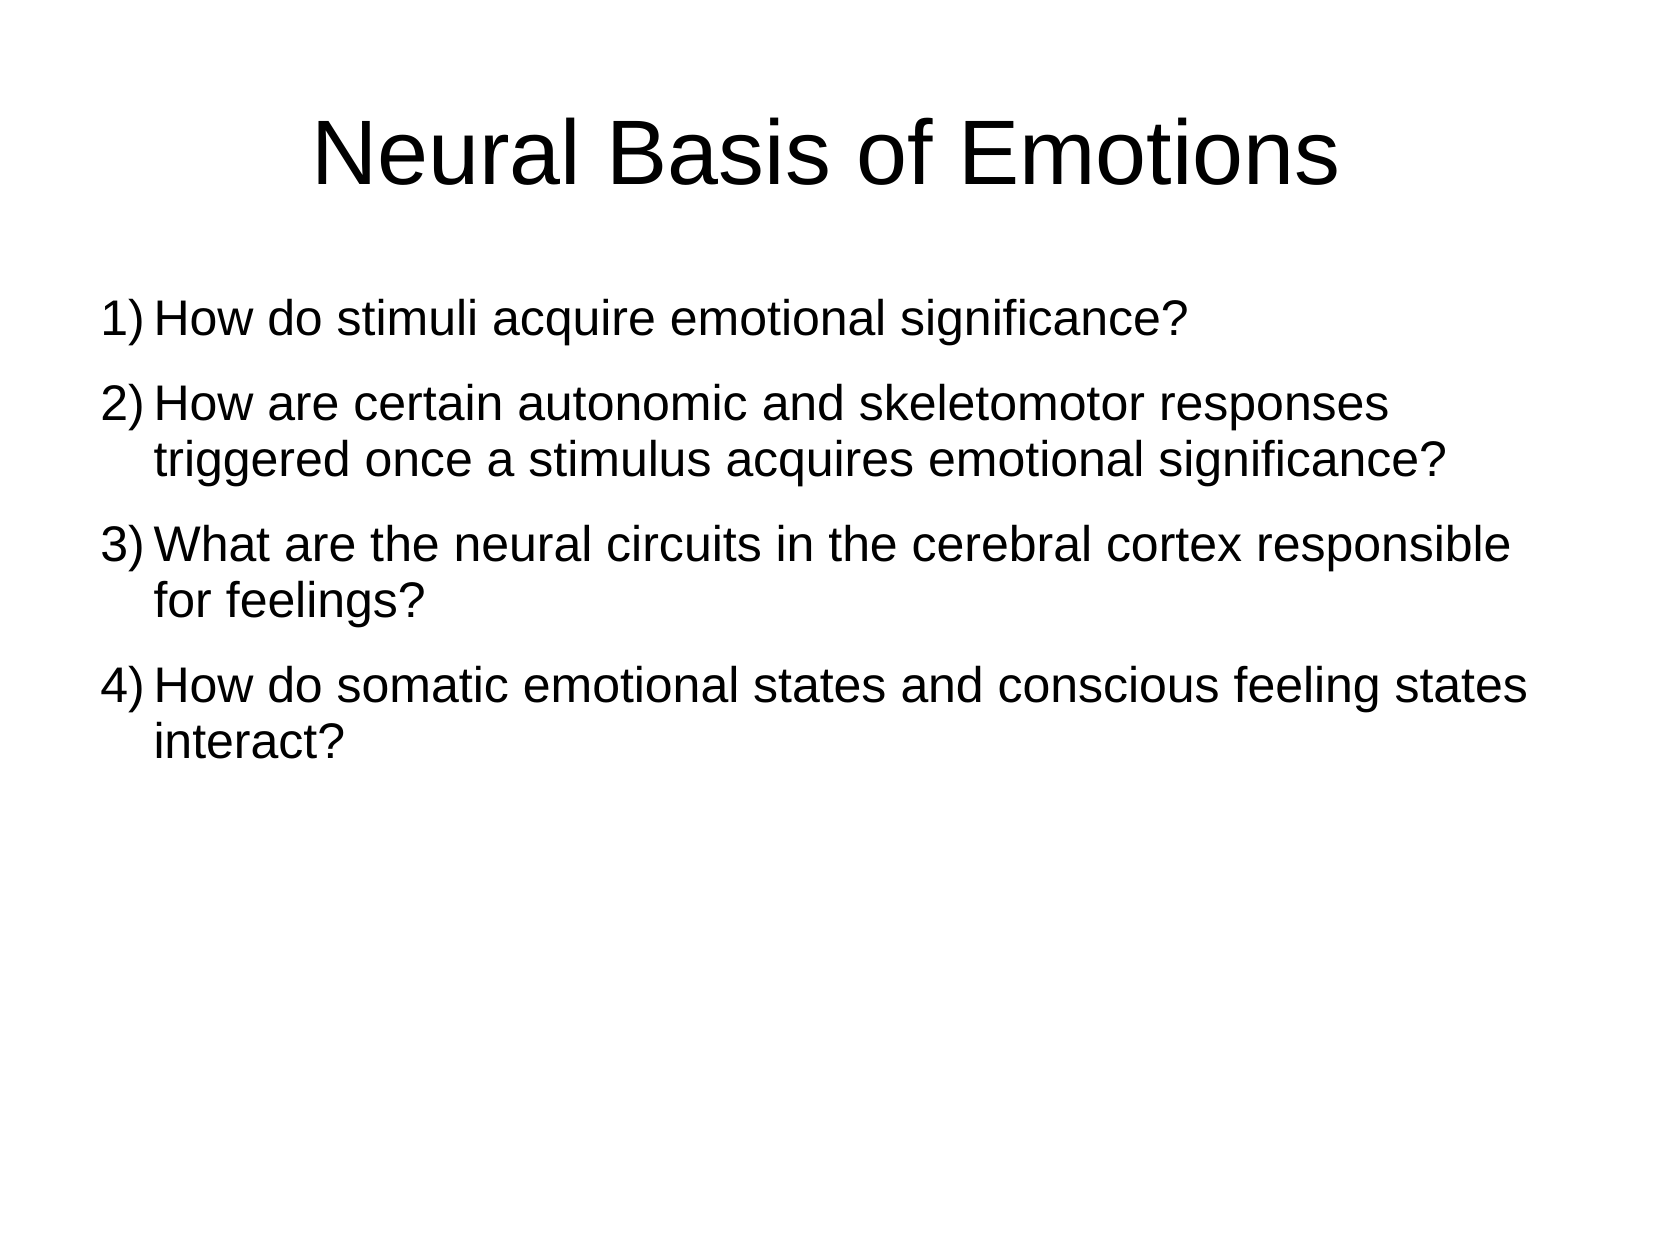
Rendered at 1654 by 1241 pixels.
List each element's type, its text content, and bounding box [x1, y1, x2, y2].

title Neural Basis of Emotions [82, 56, 1571, 250]
list How do stimuli acquire emotional significance? How are certain autonomic and skeletomotor responses triggered once a stimulus acquires emotional significance? What are the neural circuits in the cerebral cortex responsible for feelings? How do somatic emotional states and conscious feeling states interact? [82, 290, 1571, 1094]
